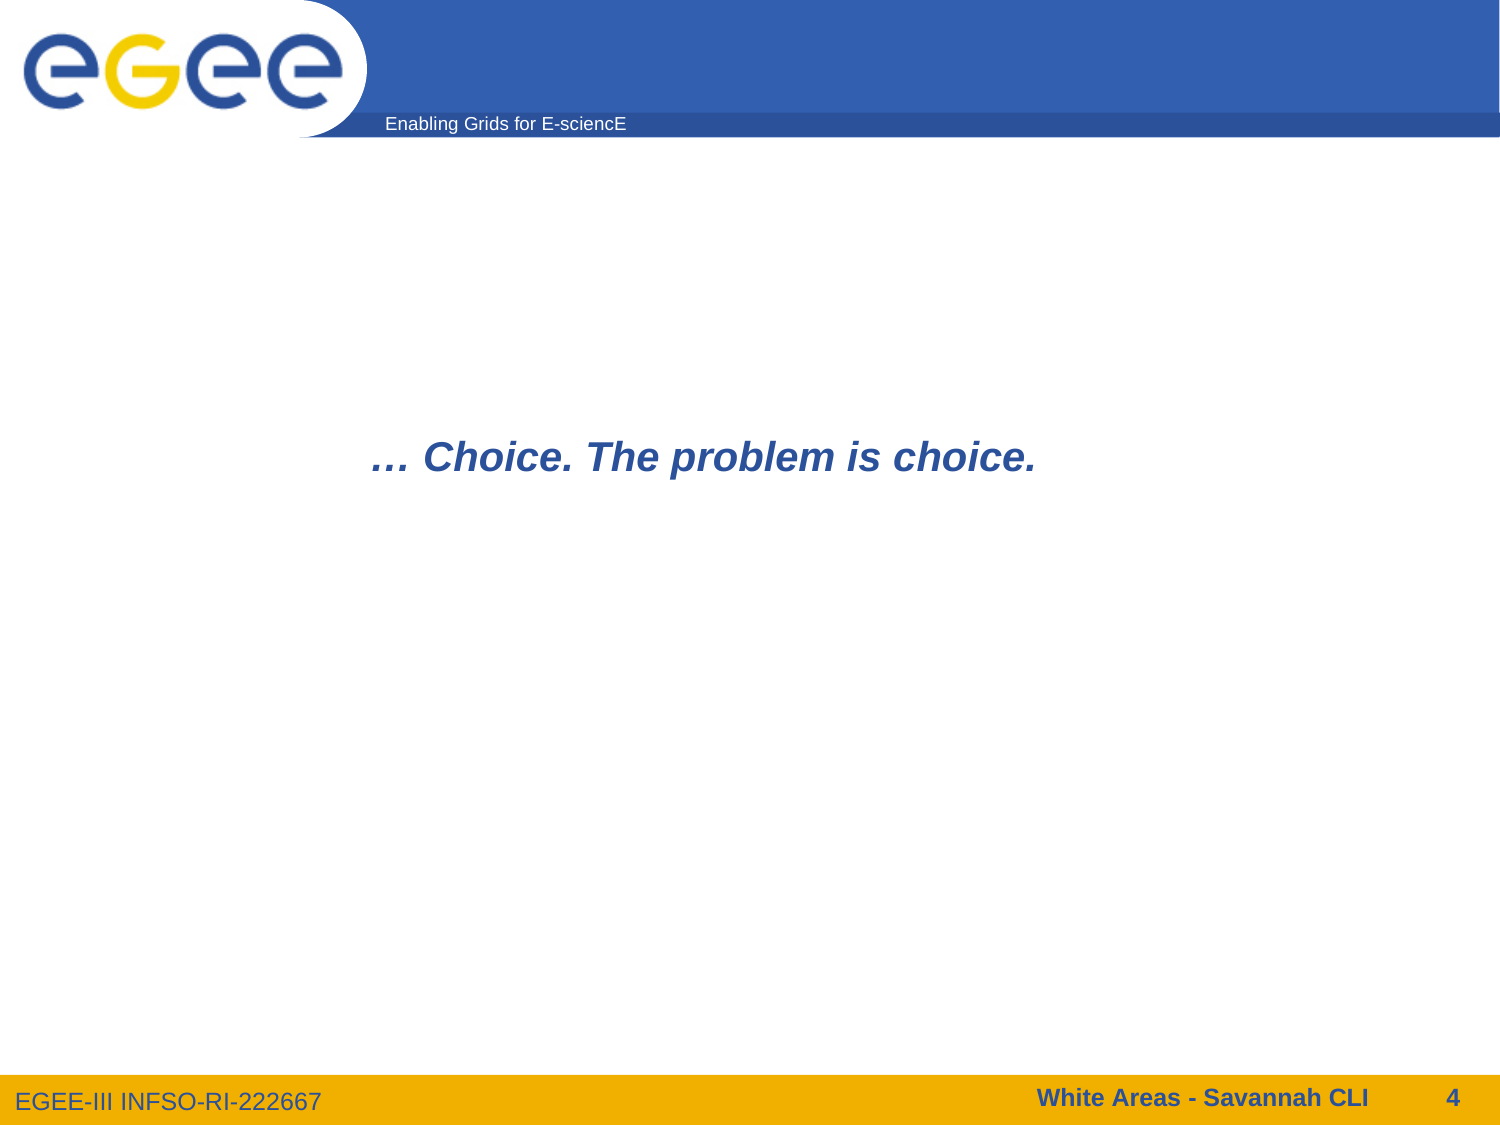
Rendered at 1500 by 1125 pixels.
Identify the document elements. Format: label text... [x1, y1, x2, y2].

picture [18, 30, 349, 112]
subtitle … Choice. The problem is choice. [369, 18, 1475, 895]
